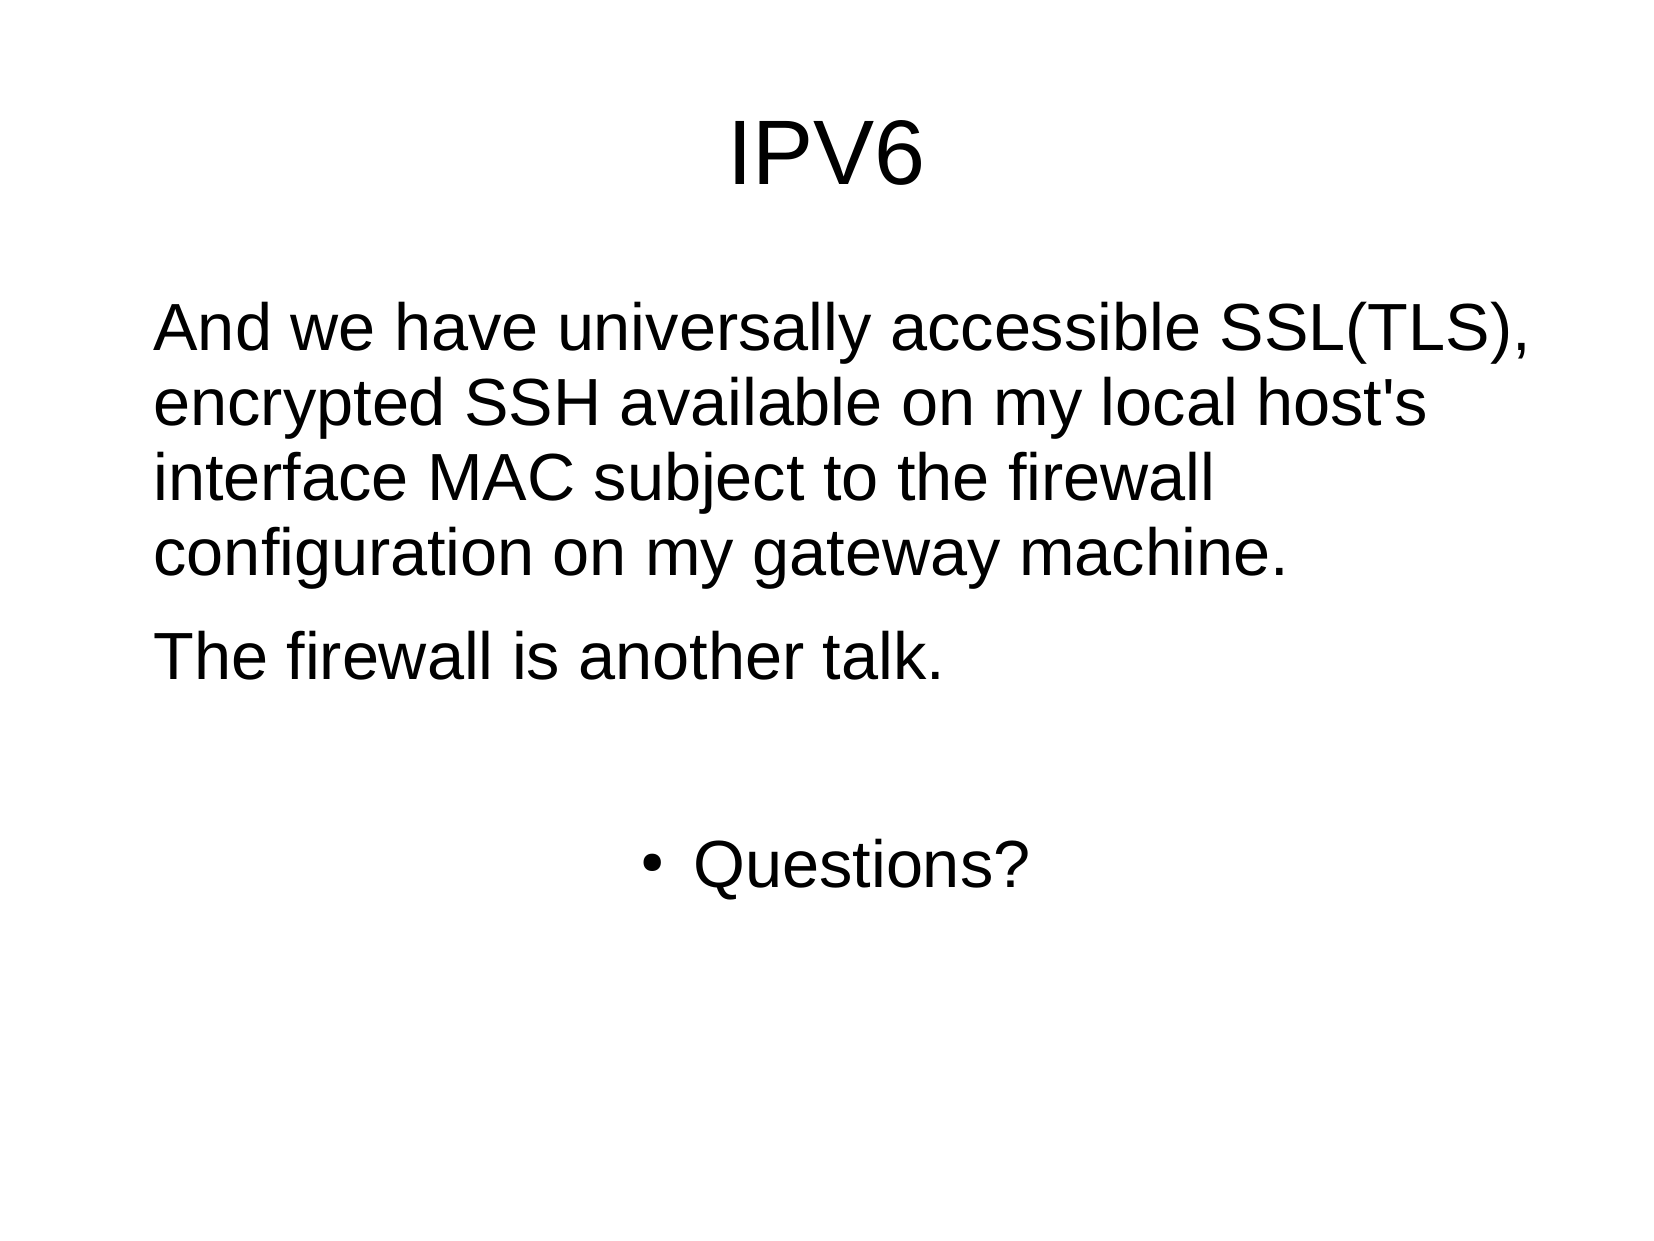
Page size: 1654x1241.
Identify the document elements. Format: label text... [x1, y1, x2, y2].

title IPV6 [82, 49, 1571, 257]
list And we have universally accessible SSL(TLS), encrypted SSH available on my local host's interface MAC subject to the firewall configuration on my gateway machine. The firewall is another talk. Questions? [82, 290, 1571, 1010]
